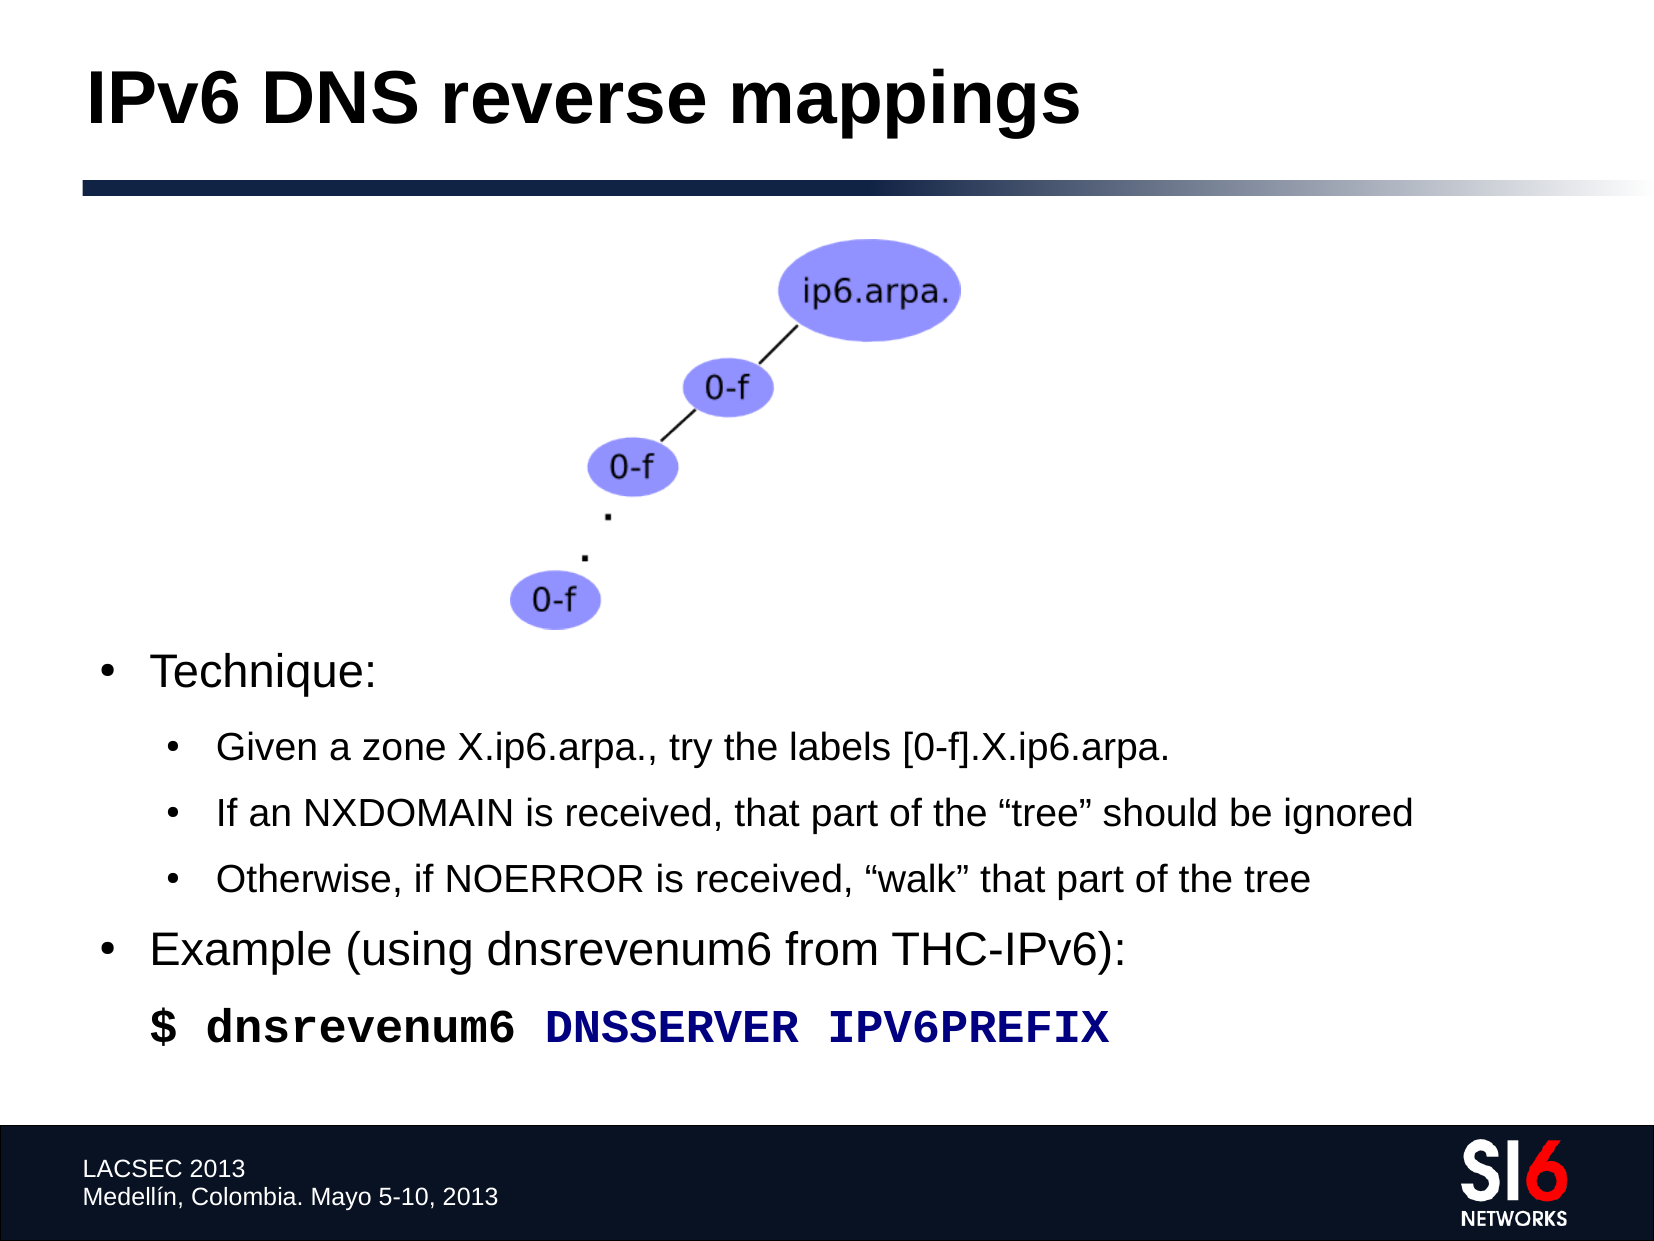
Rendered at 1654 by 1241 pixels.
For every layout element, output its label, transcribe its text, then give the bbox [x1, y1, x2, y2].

picture [510, 239, 961, 631]
title IPv6 DNS reverse mappings [86, 30, 1576, 166]
picture [1461, 1139, 1567, 1226]
list Technique: Given a zone X.ip6.arpa., try the labels [0-f].X.ip6.arpa. If an NXDOMAIN is received, that part of the “tree” should be ignored Otherwise, if NOERROR is received, “walk” that part of the tree Example (using dnsrevenum6 from THC-IPv6): $ dnsrevenum6 DNSSERVER IPV6PREFIX [82, 645, 1571, 1059]
